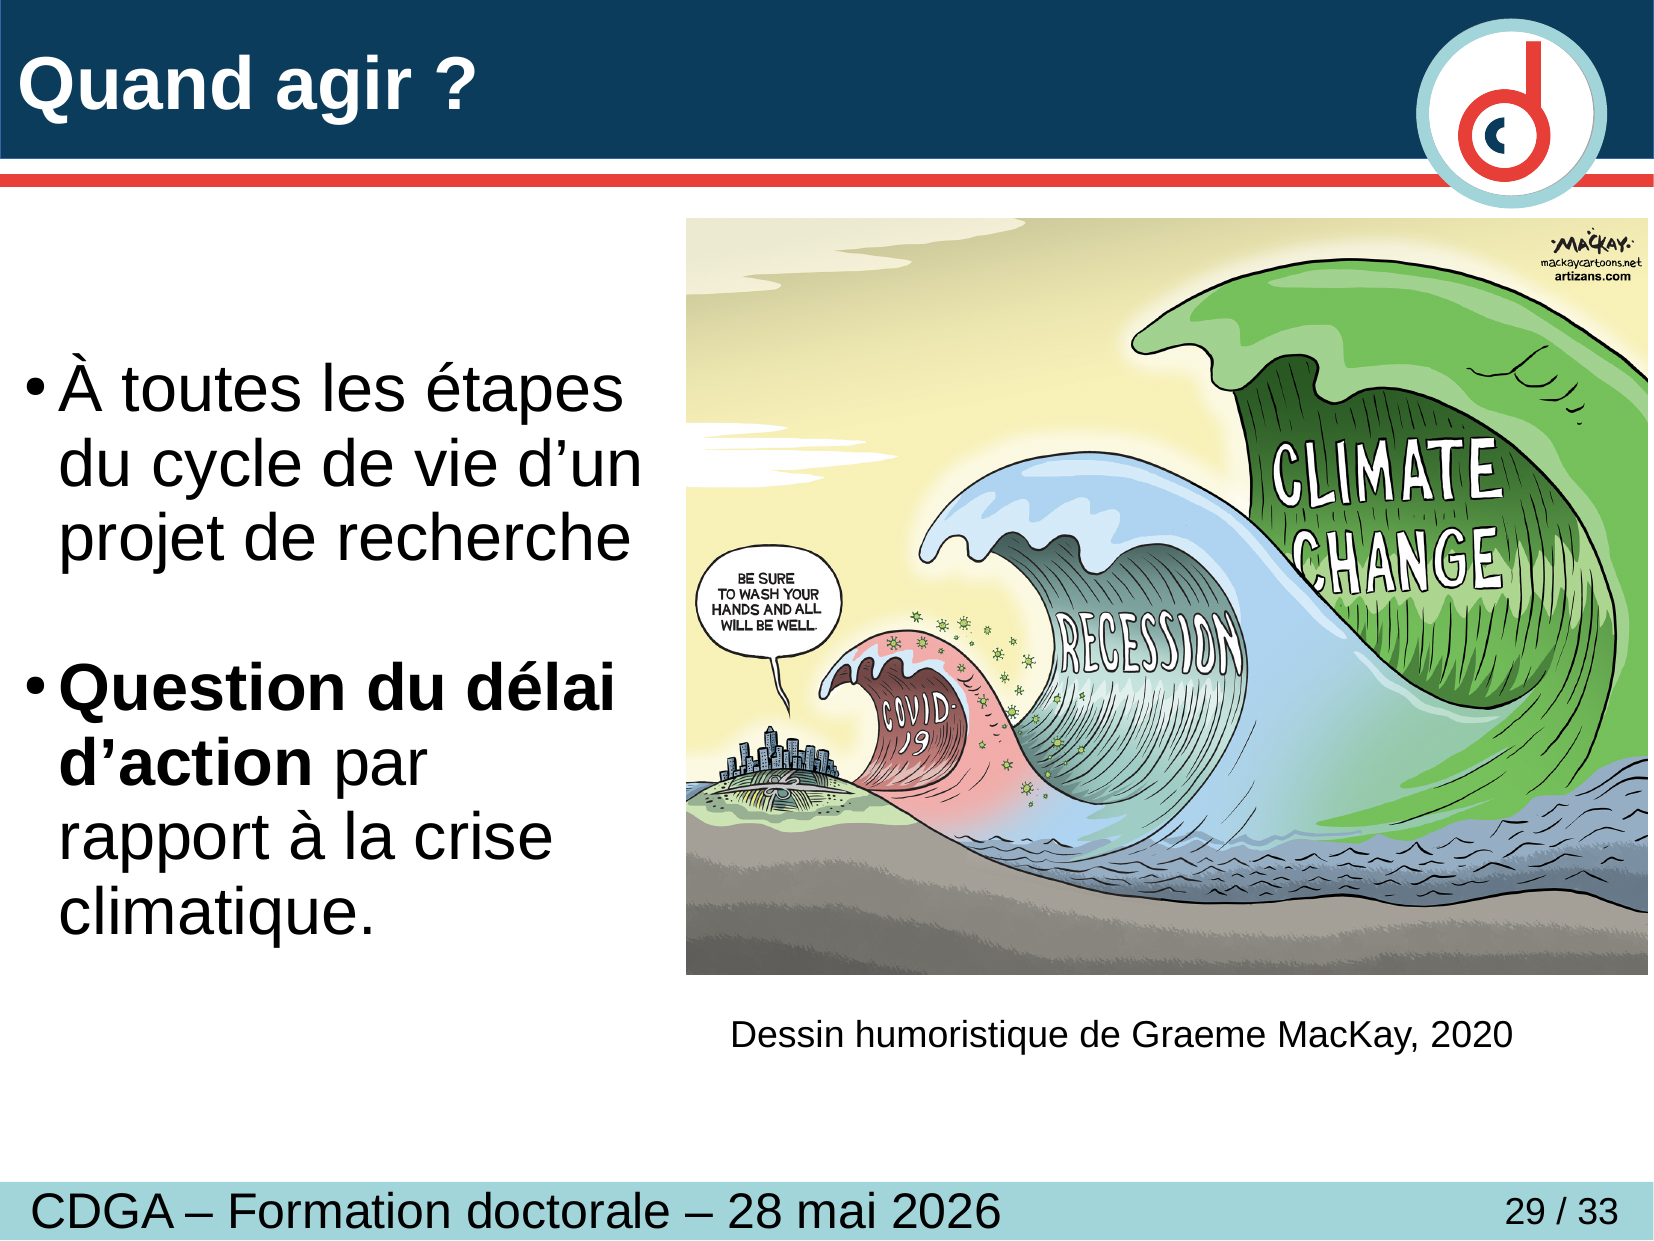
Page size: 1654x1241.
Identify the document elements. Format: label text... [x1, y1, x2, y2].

text_box Dessin humoristique de Graeme MacKay, 2020 [704, 1006, 1536, 1063]
subtitle À toutes les étapes du cycle de vie d’un projet de recherche Question du délai d’action par rapport à la crise climatique. [23, 238, 650, 1061]
picture [686, 218, 1648, 975]
title Quand agir ? [17, 11, 1412, 159]
